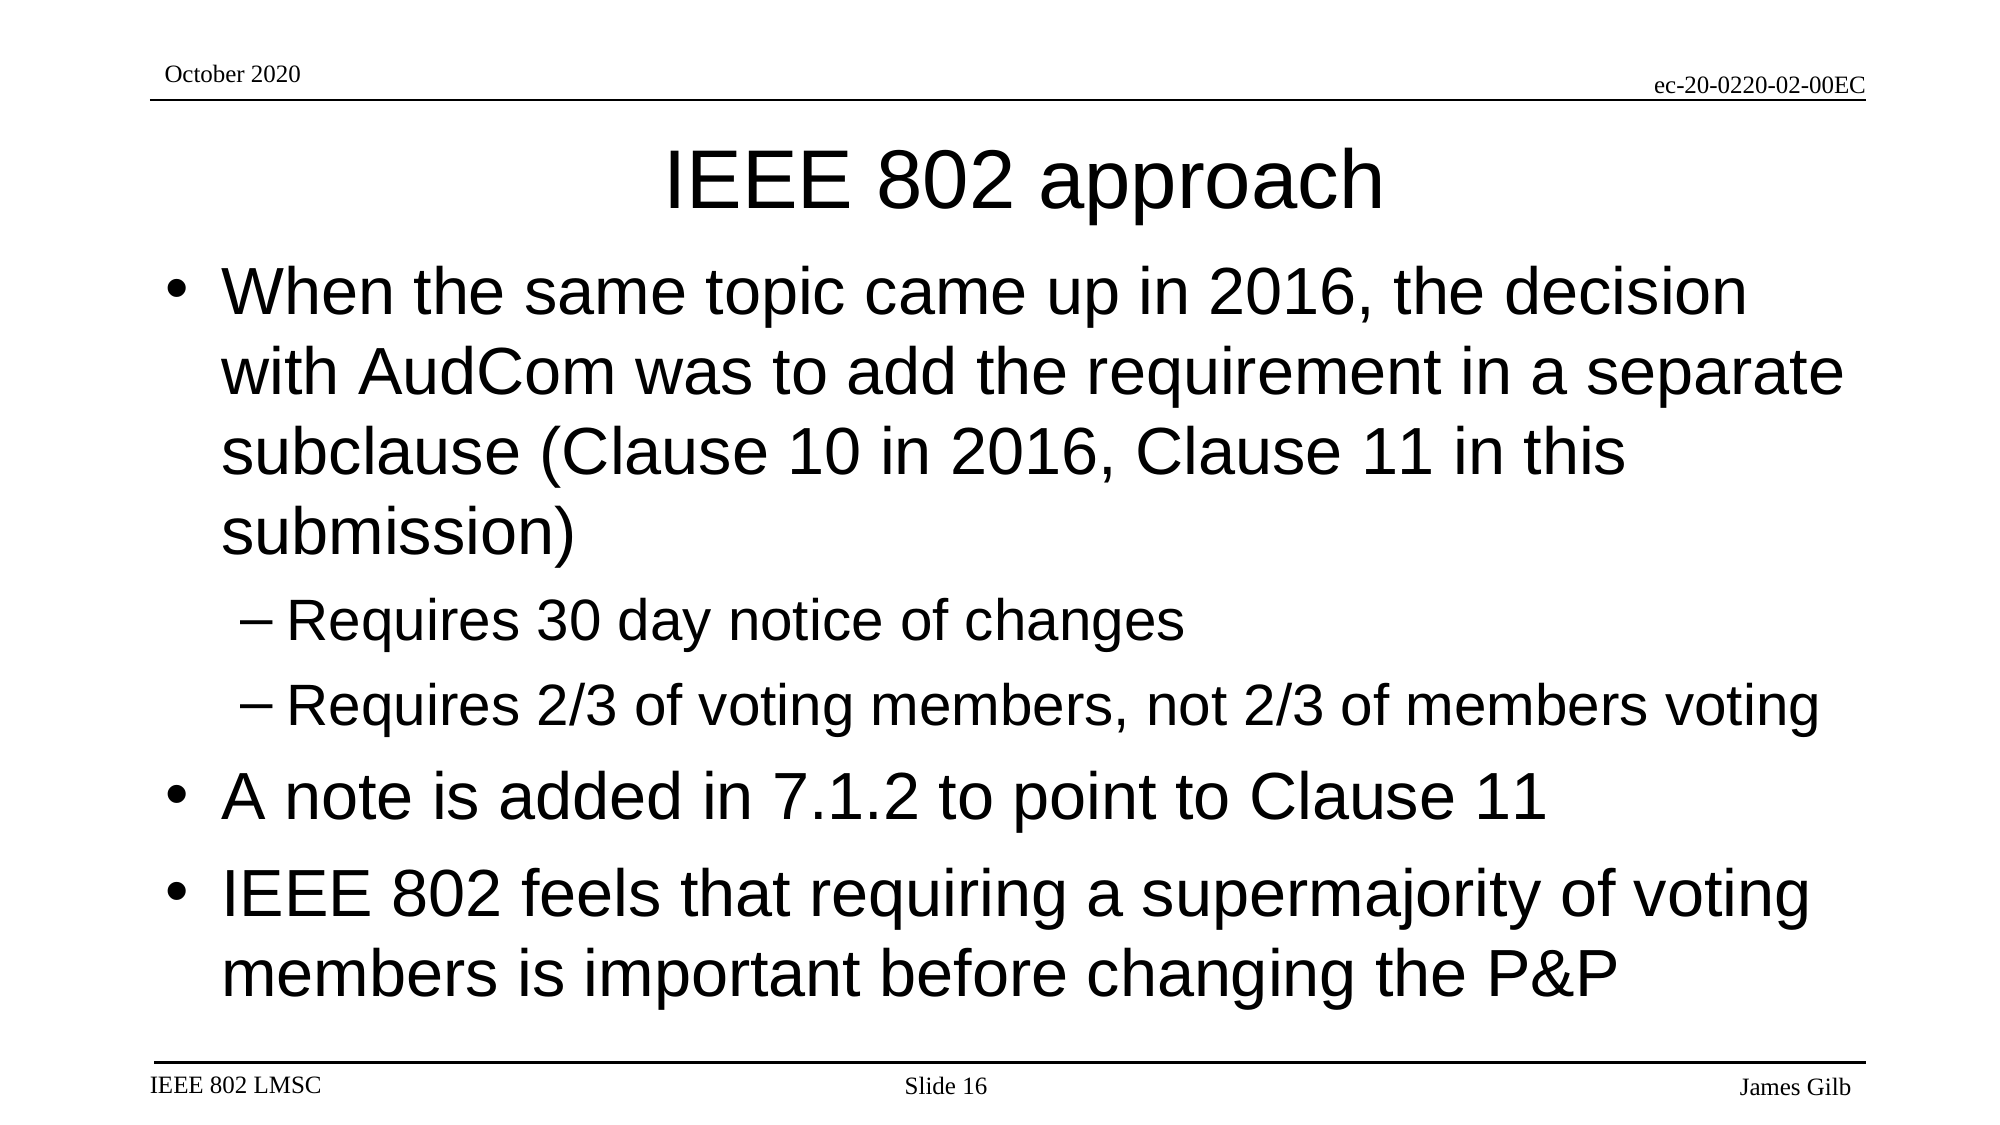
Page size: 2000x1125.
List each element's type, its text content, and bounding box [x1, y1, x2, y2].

list When the same topic came up in 2016, the decision with AudCom was to add the requirement in a separate subclause (Clause 10 in 2016, Clause 11 in this submission) Requires 30 day notice of changes Requires 2/3 of voting members, not 2/3 of members voting A note is added in 7.1.2 to point to Clause 11 IEEE 802 feels that requiring a supermajority of voting members is important before changing the P&P [149, 239, 1900, 1051]
title IEEE 802 approach [149, 112, 1900, 238]
